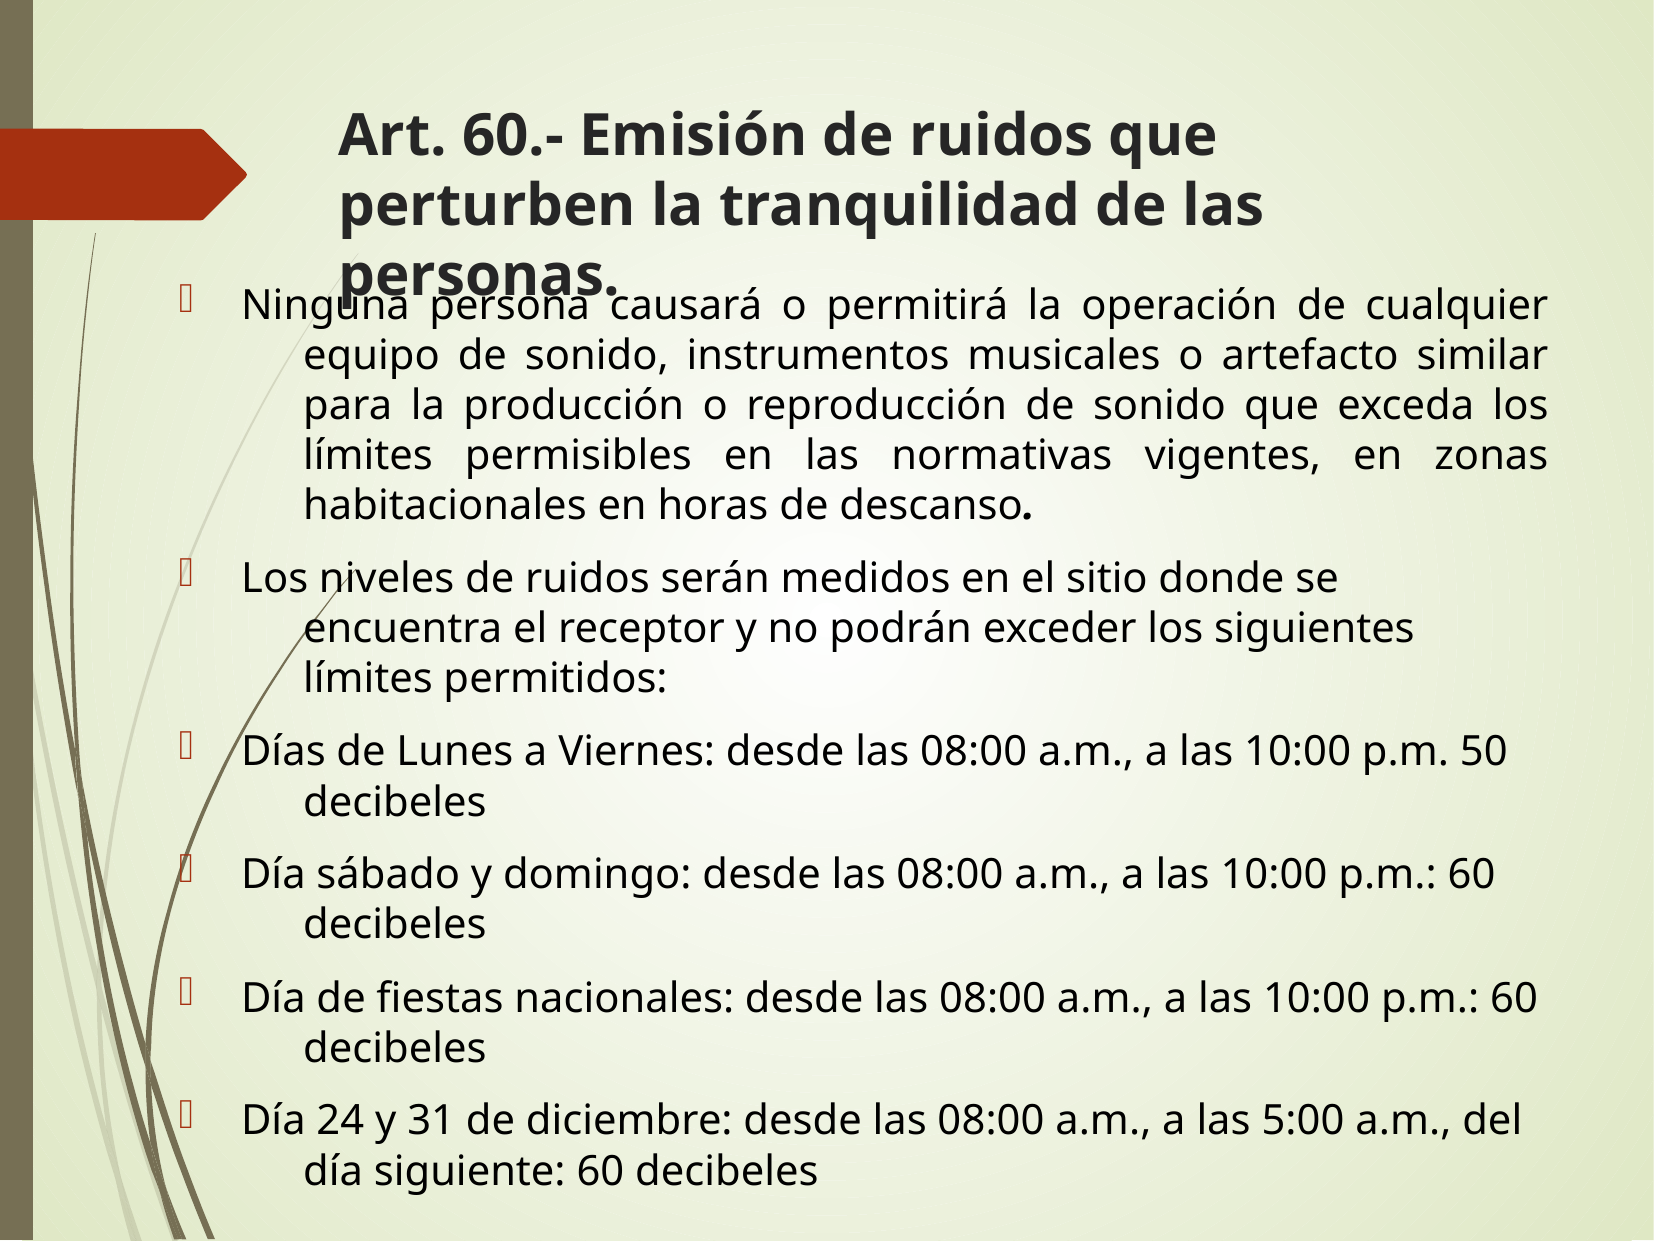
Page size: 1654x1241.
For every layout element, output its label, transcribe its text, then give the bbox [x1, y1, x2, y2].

list Ninguna persona causará o permitirá la operación de cualquier equipo de sonido, instrumentos musicales o artefacto similar para la producción o reproducción de sonido que exceda los límites permisibles en las normativas vigentes, en zonas habitacionales en horas de descanso. Los niveles de ruidos serán medidos en el sitio donde se encuentra el receptor y no podrán exceder los siguientes límites permitidos: Días de Lunes a Viernes: desde las 08:00 a.m., a las 10:00 p.m. 50 decibeles Día sábado y domingo: desde las 08:00 a.m., a las 10:00 p.m.: 60 decibeles Día de fiestas nacionales: desde las 08:00 a.m., a las 10:00 p.m.: 60 decibeles Día 24 y 31 de diciembre: desde las 08:00 a.m., a las 5:00 a.m., del día siguiente: 60 decibeles [164, 270, 1565, 1210]
title Art. 60.- Emisión de ruidos que perturben la tranquilidad de las personas. [323, 89, 1516, 255]
